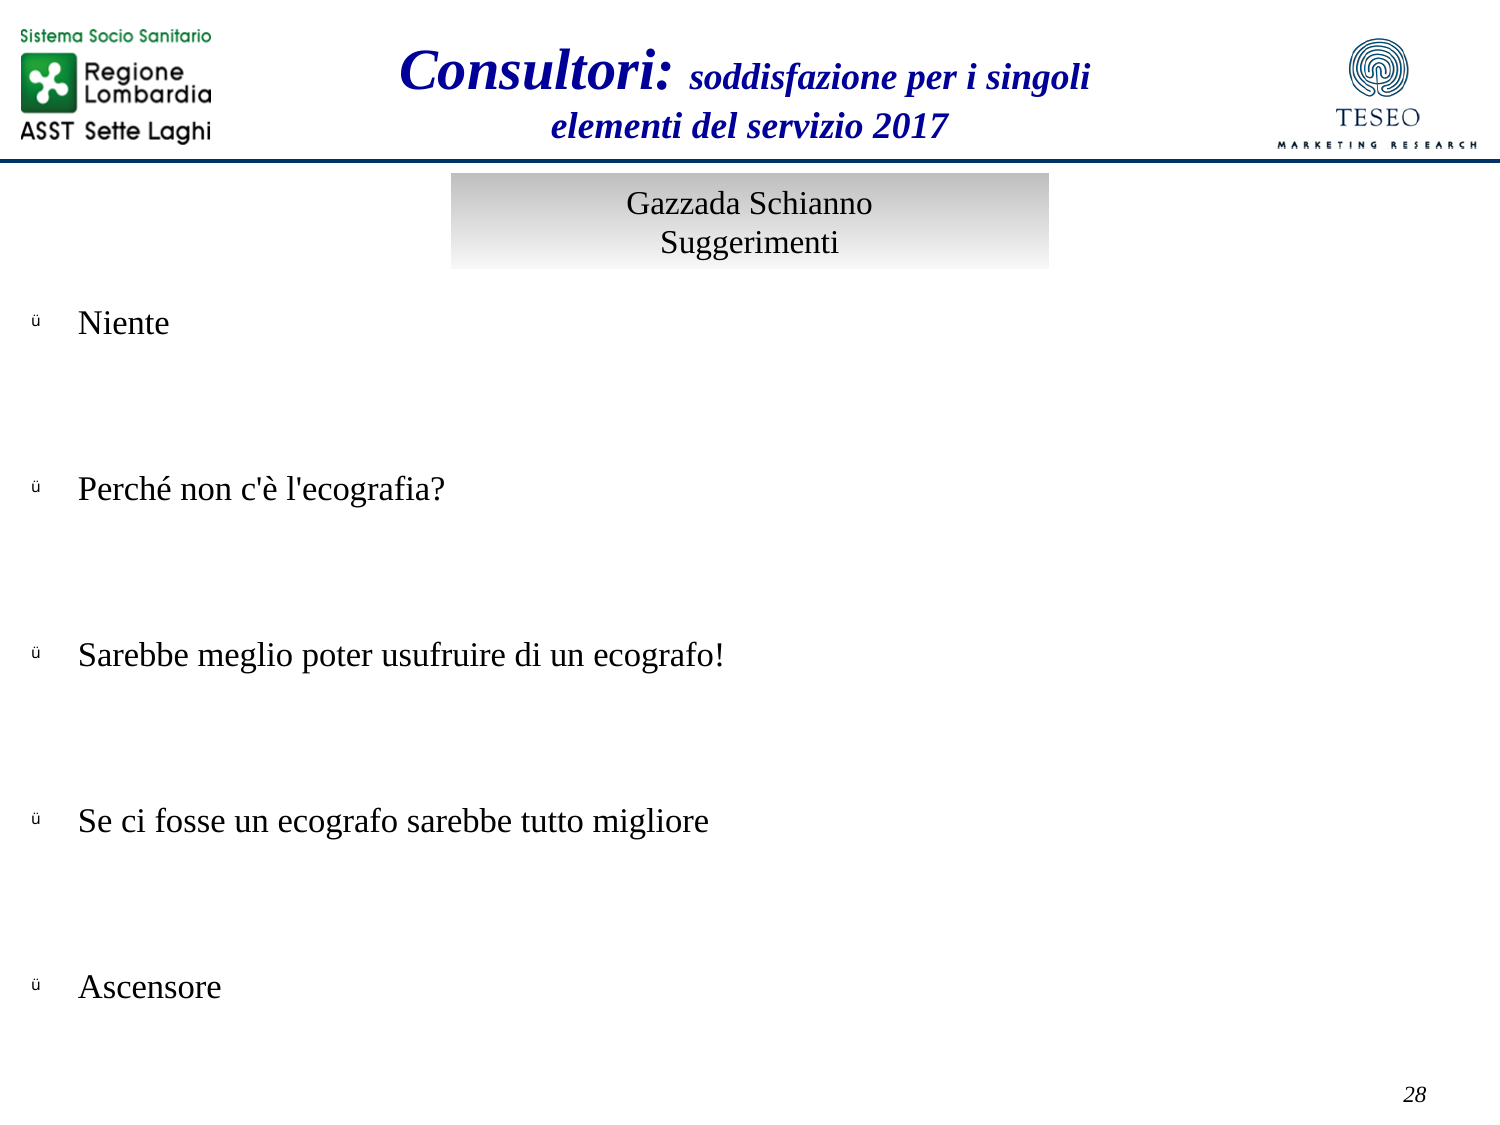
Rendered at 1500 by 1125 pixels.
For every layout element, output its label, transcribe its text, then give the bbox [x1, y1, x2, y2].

text_box Gazzada Schianno Suggerimenti [451, 173, 1049, 269]
text_box Niente Perché non c'è l'ecografia? Sarebbe meglio poter usufruire di un ecografo! Se ci fosse un ecografo sarebbe tutto migliore Ascensore Sarebbe utile la presenza di un ecografo per monitorare la gravidanza Con l'ecografia sarebbe meglio il servizio Perché non avete l'ecografo? Sarebbe meglio avere un ecografo a disposizione Migliorare l'agenda appuntamenti (ho chiamato 5 volte prima di averlo) [16, 292, 1475, 1125]
picture [21, 26, 206, 148]
picture [1294, 30, 1481, 149]
text_box Consultori: soddisfazione per i singoli elementi del servizio 2017 [206, 25, 1294, 151]
